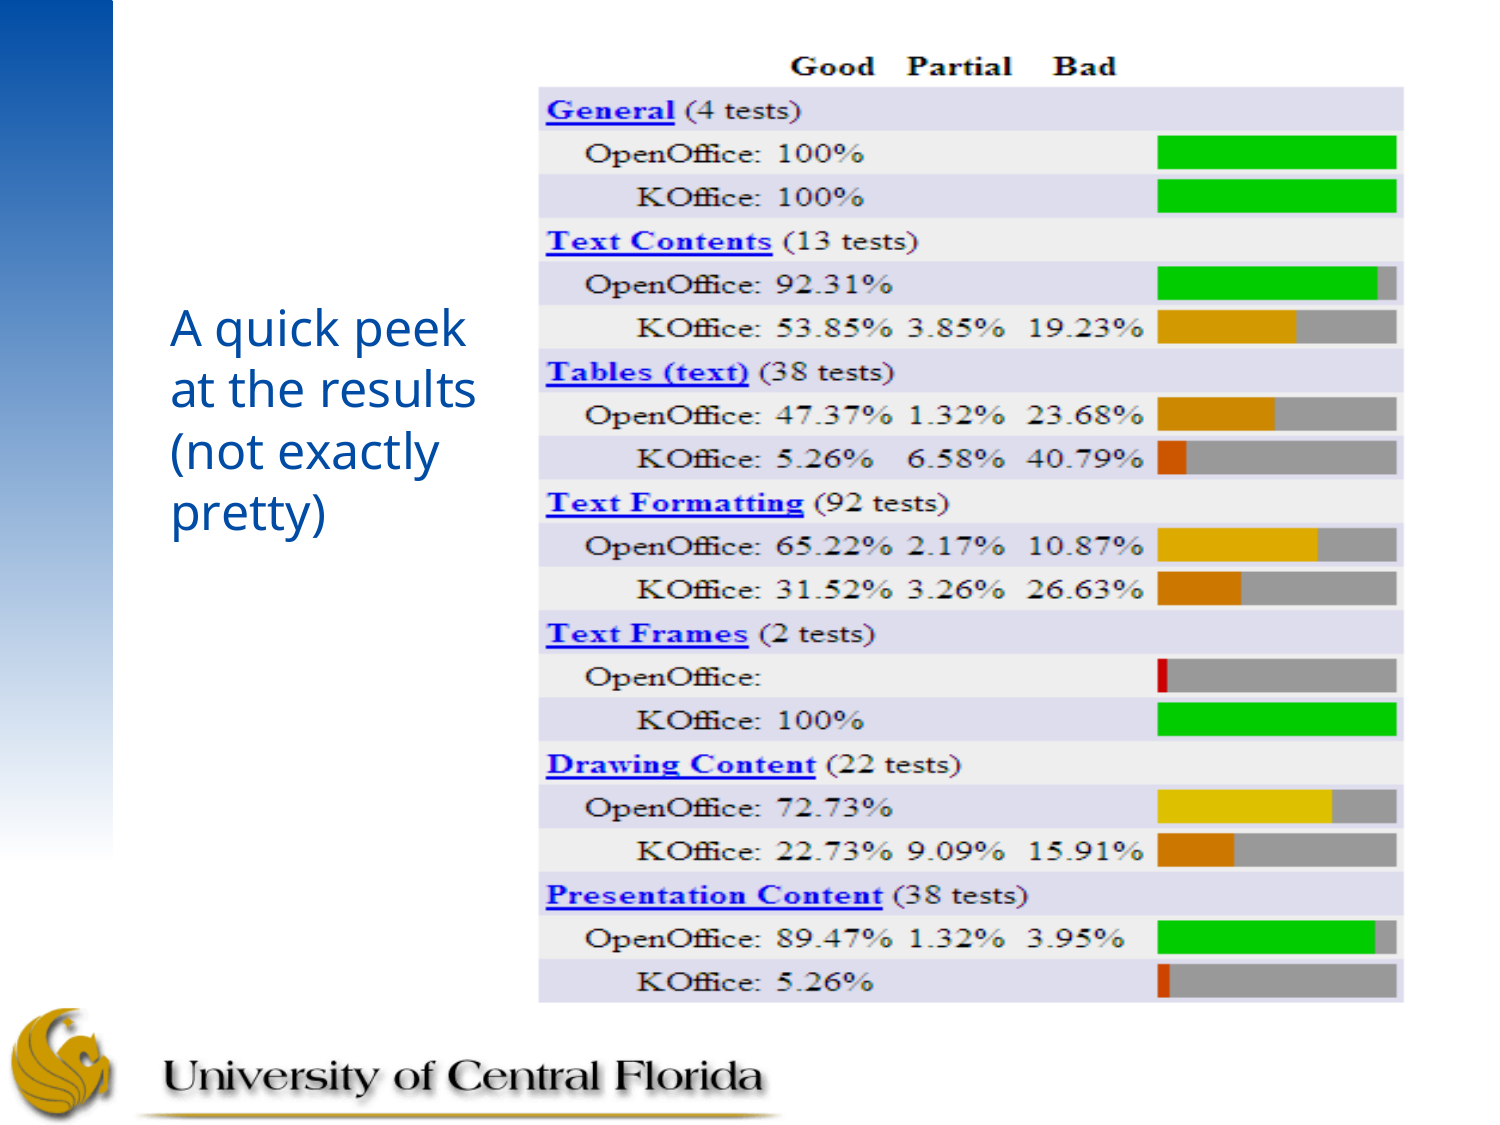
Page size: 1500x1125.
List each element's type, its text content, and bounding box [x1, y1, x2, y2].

picture [525, 37, 1426, 1013]
picture [0, 998, 124, 1125]
picture [131, 1023, 792, 1125]
title A quick peek at the results (not exactly pretty) [170, 90, 525, 751]
